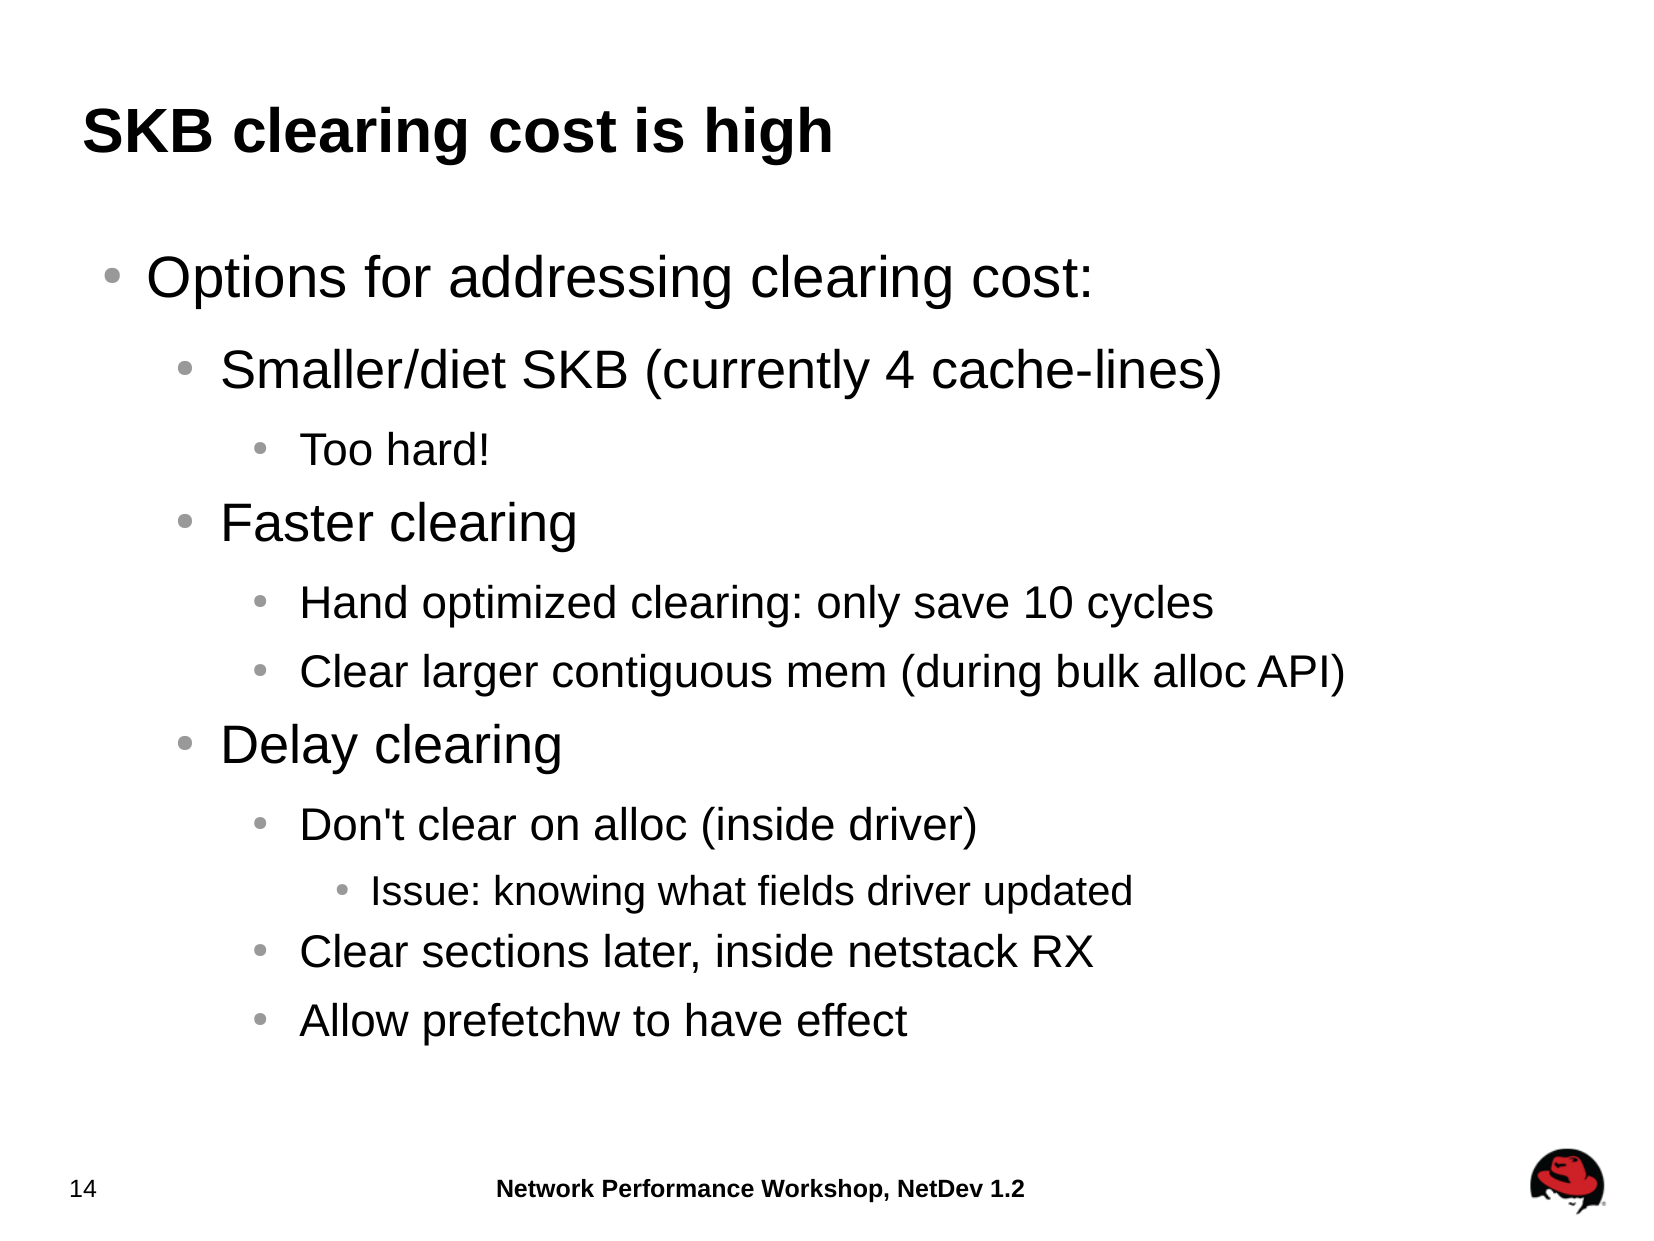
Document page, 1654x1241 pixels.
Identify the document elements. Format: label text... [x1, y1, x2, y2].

title SKB clearing cost is high [82, 37, 1571, 226]
picture [1529, 1146, 1612, 1224]
list Options for addressing clearing cost: Smaller/diet SKB (currently 4 cache-lines) Too hard! Faster clearing Hand optimized clearing: only save 10 cycles Clear larger contiguous mem (during bulk alloc API) Delay clearing Don't clear on alloc (inside driver) Issue: knowing what fields driver updated Clear sections later, inside netstack RX Allow prefetchw to have effect [86, 244, 1575, 1047]
